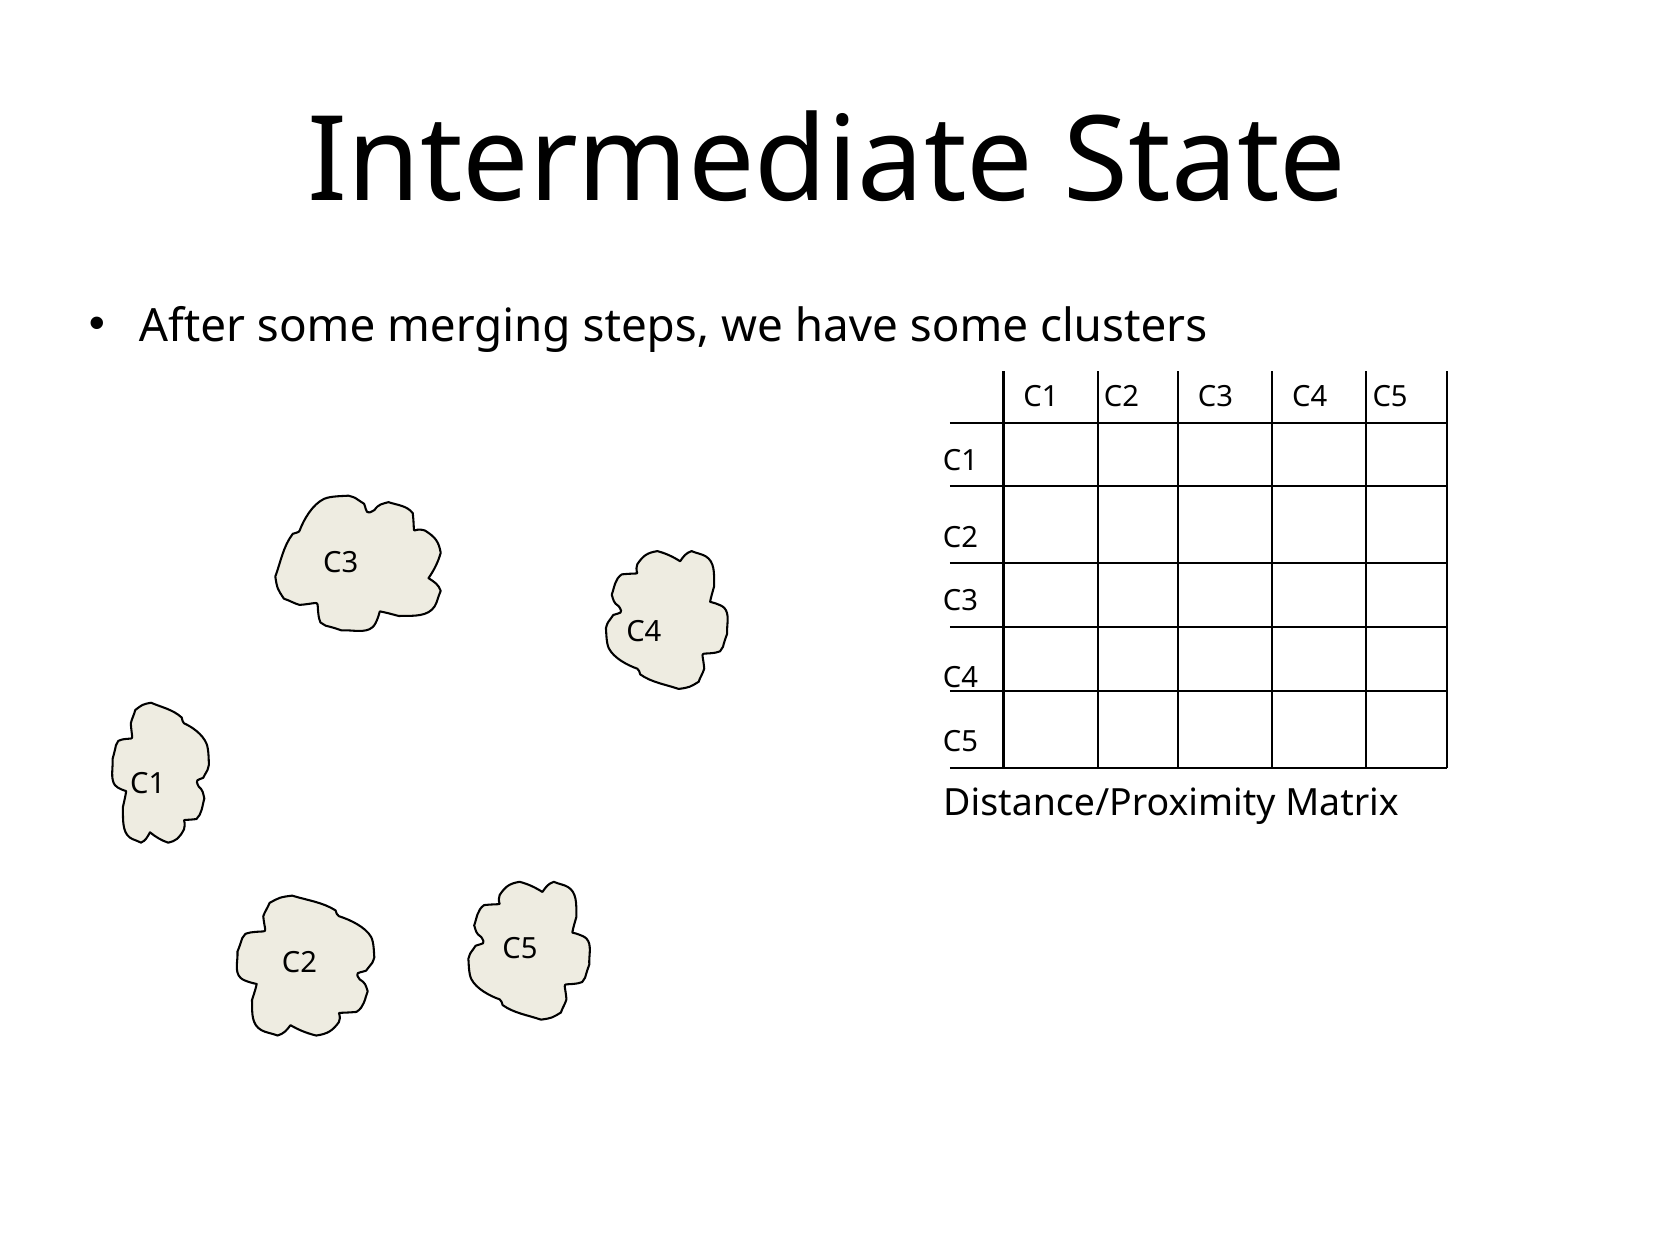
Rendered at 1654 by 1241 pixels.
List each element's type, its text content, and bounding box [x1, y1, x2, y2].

text_box C1 [1099, 371, 1114, 422]
list After some merging steps, we have some clusters [82, 289, 1571, 1241]
text_box C2 [936, 511, 1034, 563]
text_box C3 [1191, 371, 1271, 422]
title Intermediate State [82, 16, 1571, 289]
text_box [468, 881, 590, 1020]
text_box C5 [1367, 371, 1463, 422]
text_box C2 [1179, 371, 1191, 422]
text_box [236, 895, 375, 1036]
text_box C5 [495, 923, 581, 974]
text_box C1 [936, 435, 1034, 486]
text_box [611, 551, 728, 654]
text_box [275, 495, 441, 631]
text_box C4 [936, 652, 1034, 703]
text_box C1 [123, 757, 209, 809]
text_box C2 [275, 936, 361, 988]
text_box C3 [936, 575, 1034, 626]
text_box [112, 702, 209, 791]
text_box C4 [1285, 371, 1365, 422]
text_box C3 [1273, 371, 1285, 422]
text_box C4 [619, 606, 705, 657]
text_box [122, 806, 202, 843]
text_box C3 [316, 537, 402, 588]
text_box C2 [1114, 371, 1177, 422]
text_box C1 [1016, 371, 1097, 422]
text_box [605, 613, 705, 689]
text_box Distance/Proximity Matrix [936, 771, 1491, 832]
text_box C5 [936, 716, 1034, 768]
